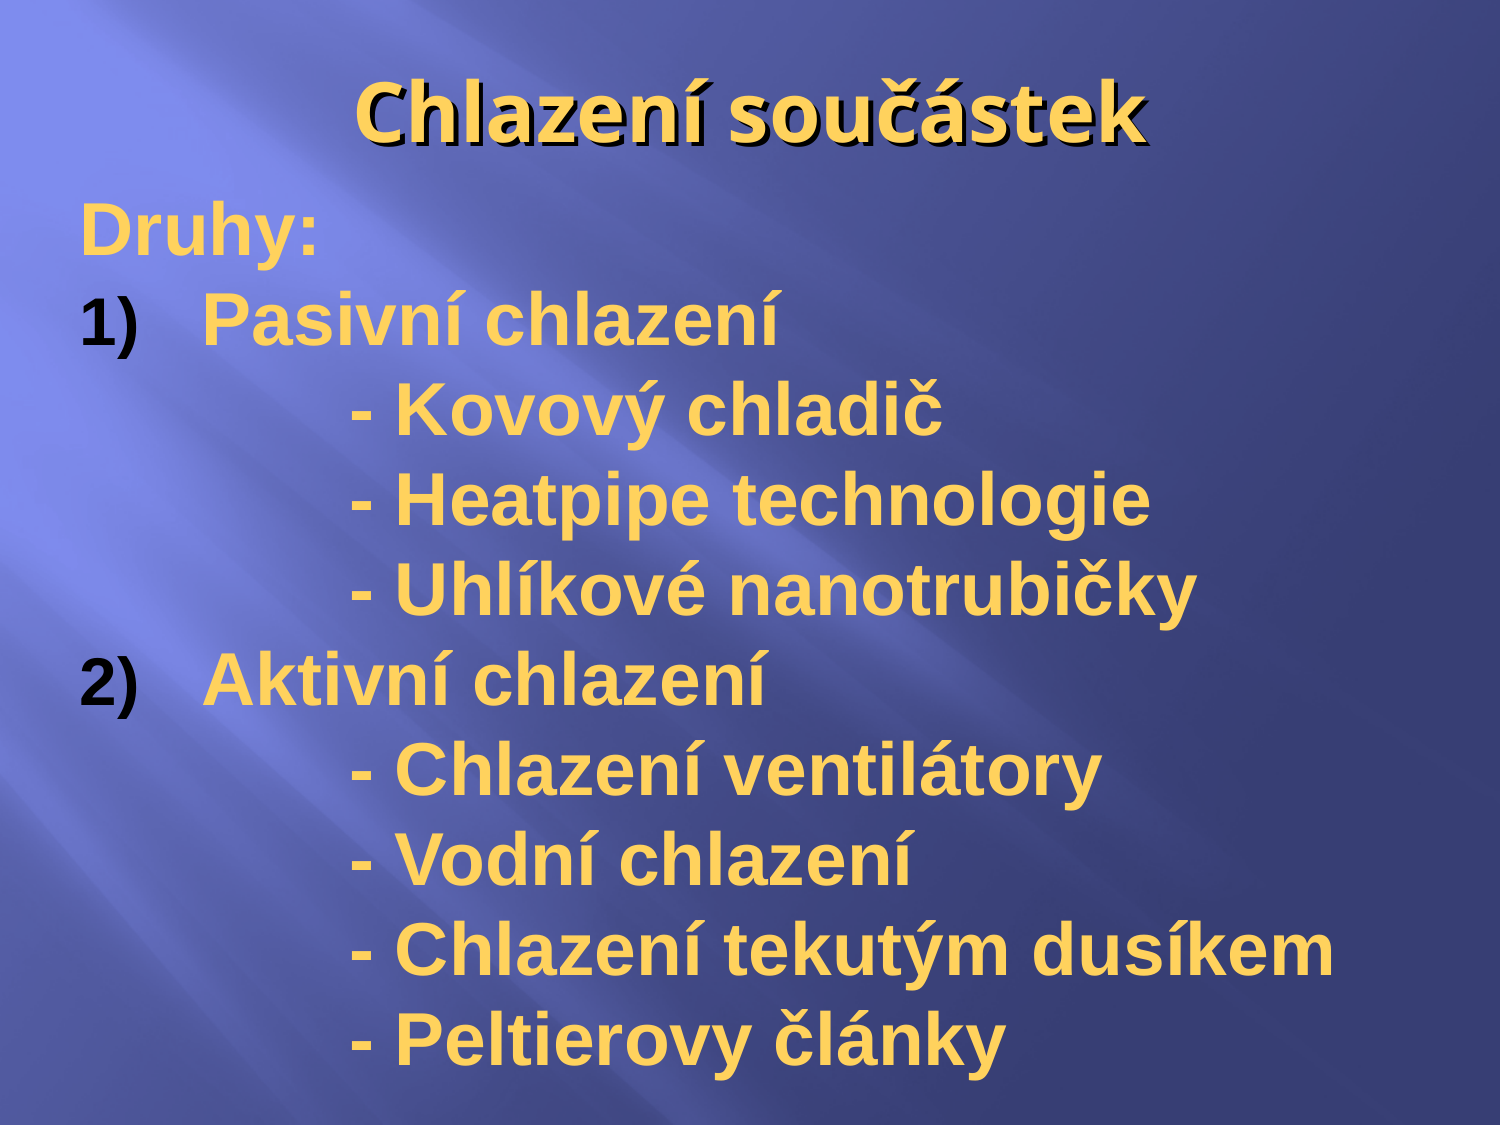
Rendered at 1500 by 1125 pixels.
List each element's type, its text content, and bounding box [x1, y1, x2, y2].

text_box Druhy: Pasivní chlazení - Kovový chladič - Heatpipe technologie - Uhlíkové nanotrubičky Aktivní chlazení - Chlazení ventilátory - Vodní chlazení - Chlazení tekutým dusíkem - Peltierovy články [64, 172, 1447, 1071]
title Chlazení součástek [75, 45, 1426, 172]
picture [0, 0, 1500, 1125]
